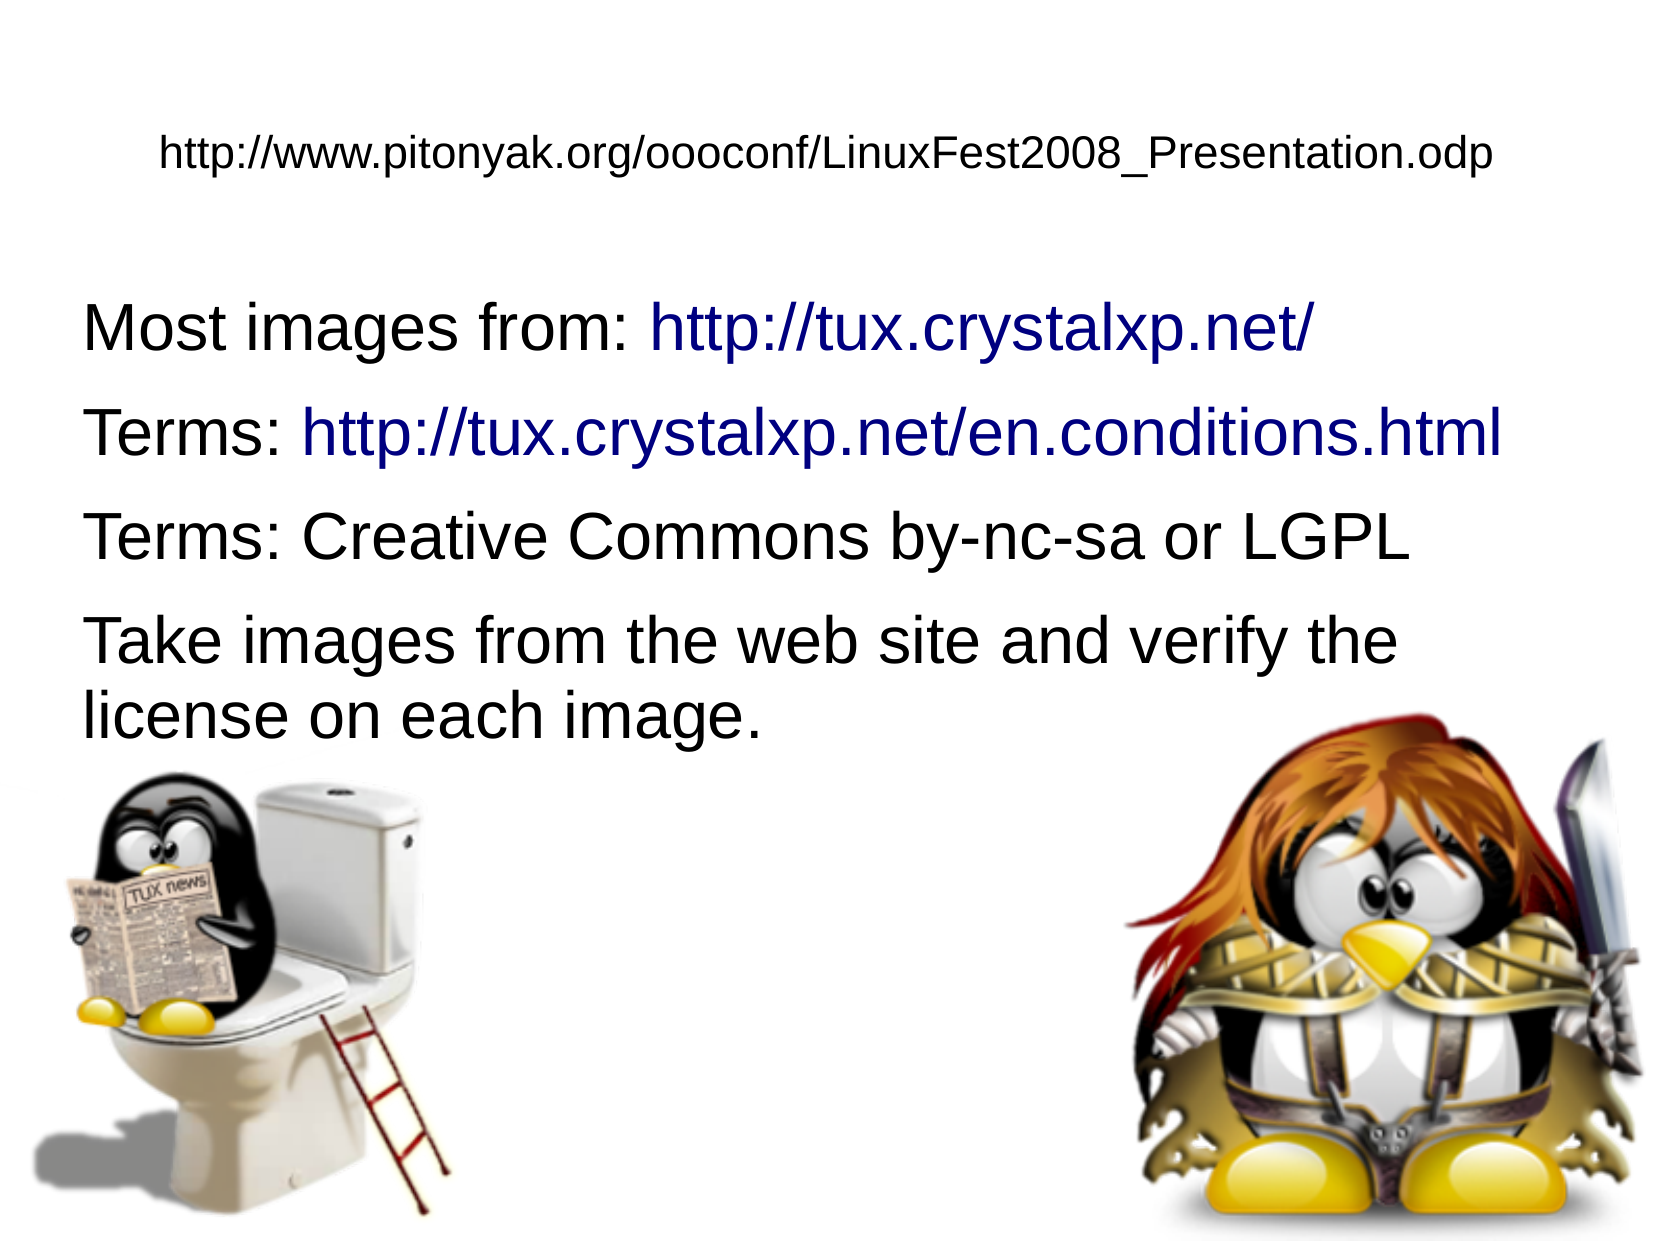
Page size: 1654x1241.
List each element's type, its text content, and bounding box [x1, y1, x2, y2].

list Most images from: http://tux.crystalxp.net/ Terms: http://tux.crystalxp.net/en.conditions.html Terms: Creative Commons by-nc-sa or LGPL Take images from the web site and verify the license on each image. [82, 290, 1571, 1094]
picture [0, 704, 534, 1238]
title http://www.pitonyak.org/oooconf/LinuxFest2008_Presentation.odp [82, 49, 1571, 257]
picture [1120, 706, 1654, 1241]
